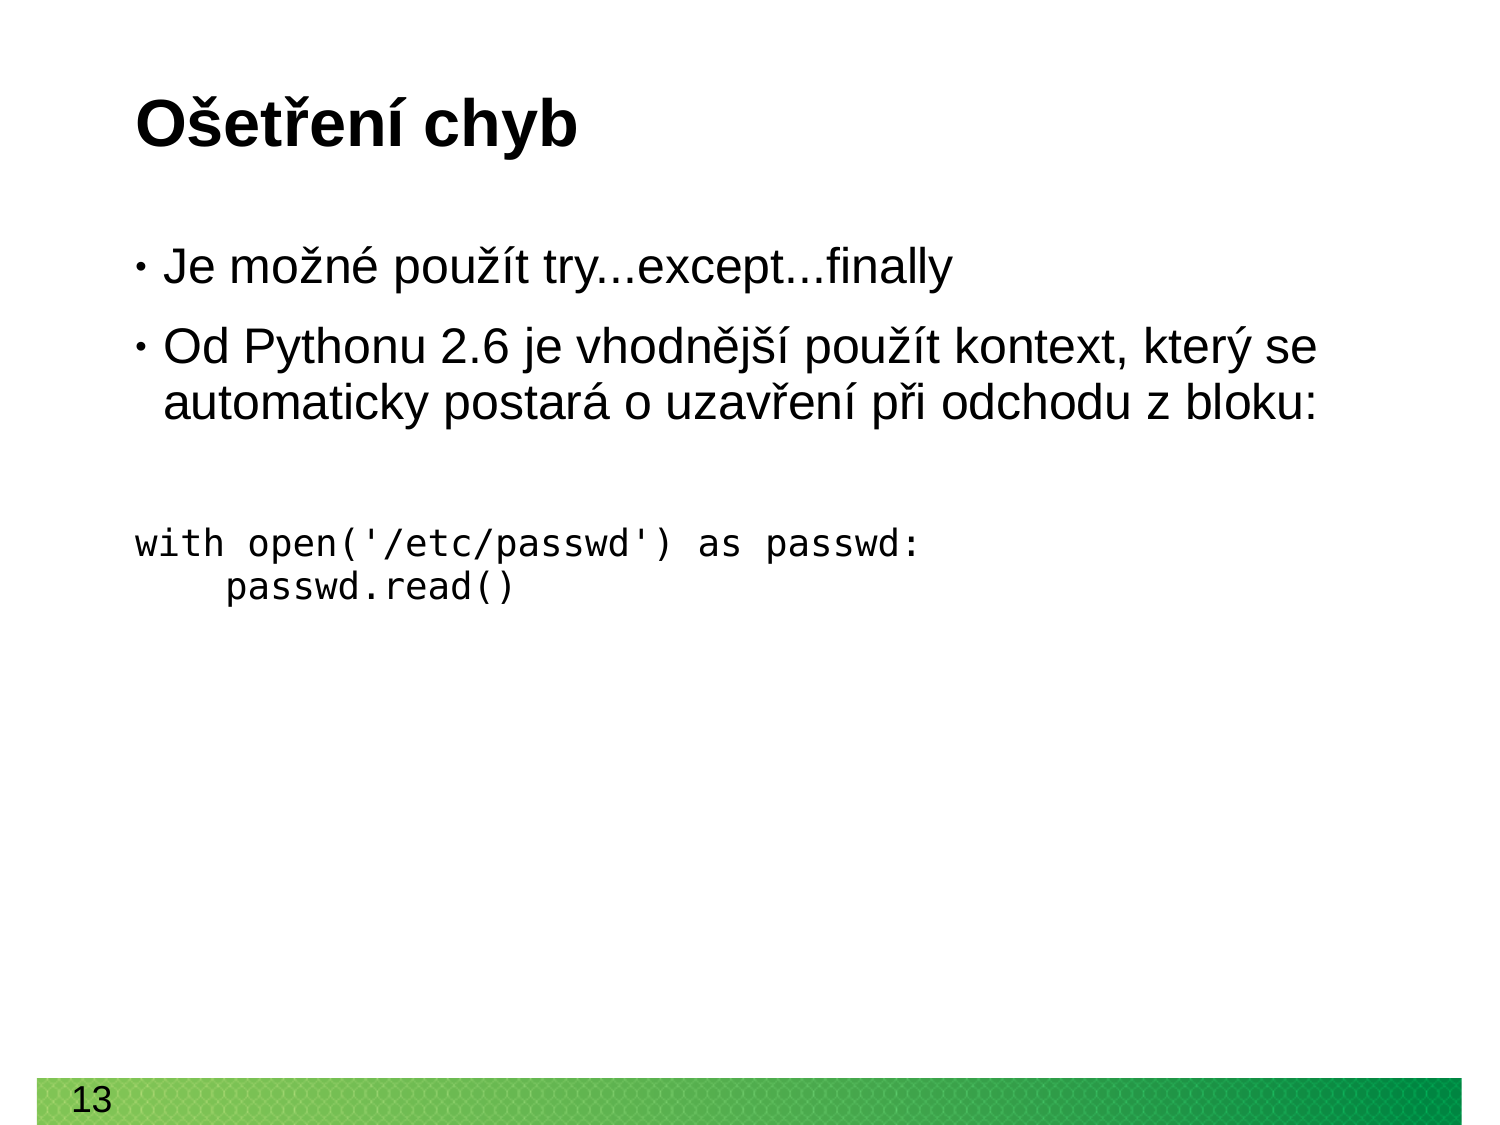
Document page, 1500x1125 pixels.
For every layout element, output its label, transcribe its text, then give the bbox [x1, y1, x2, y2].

title Ošetření chyb [135, 41, 1372, 204]
list Je možné použít try...except...finally Od Pythonu 2.6 je vhodnější použít kontext, který se automaticky postará o uzavření při odchodu z bloku: with open('/etc/passwd') as passwd: passwd.read() [135, 238, 1372, 892]
picture [36, 1078, 1462, 1125]
